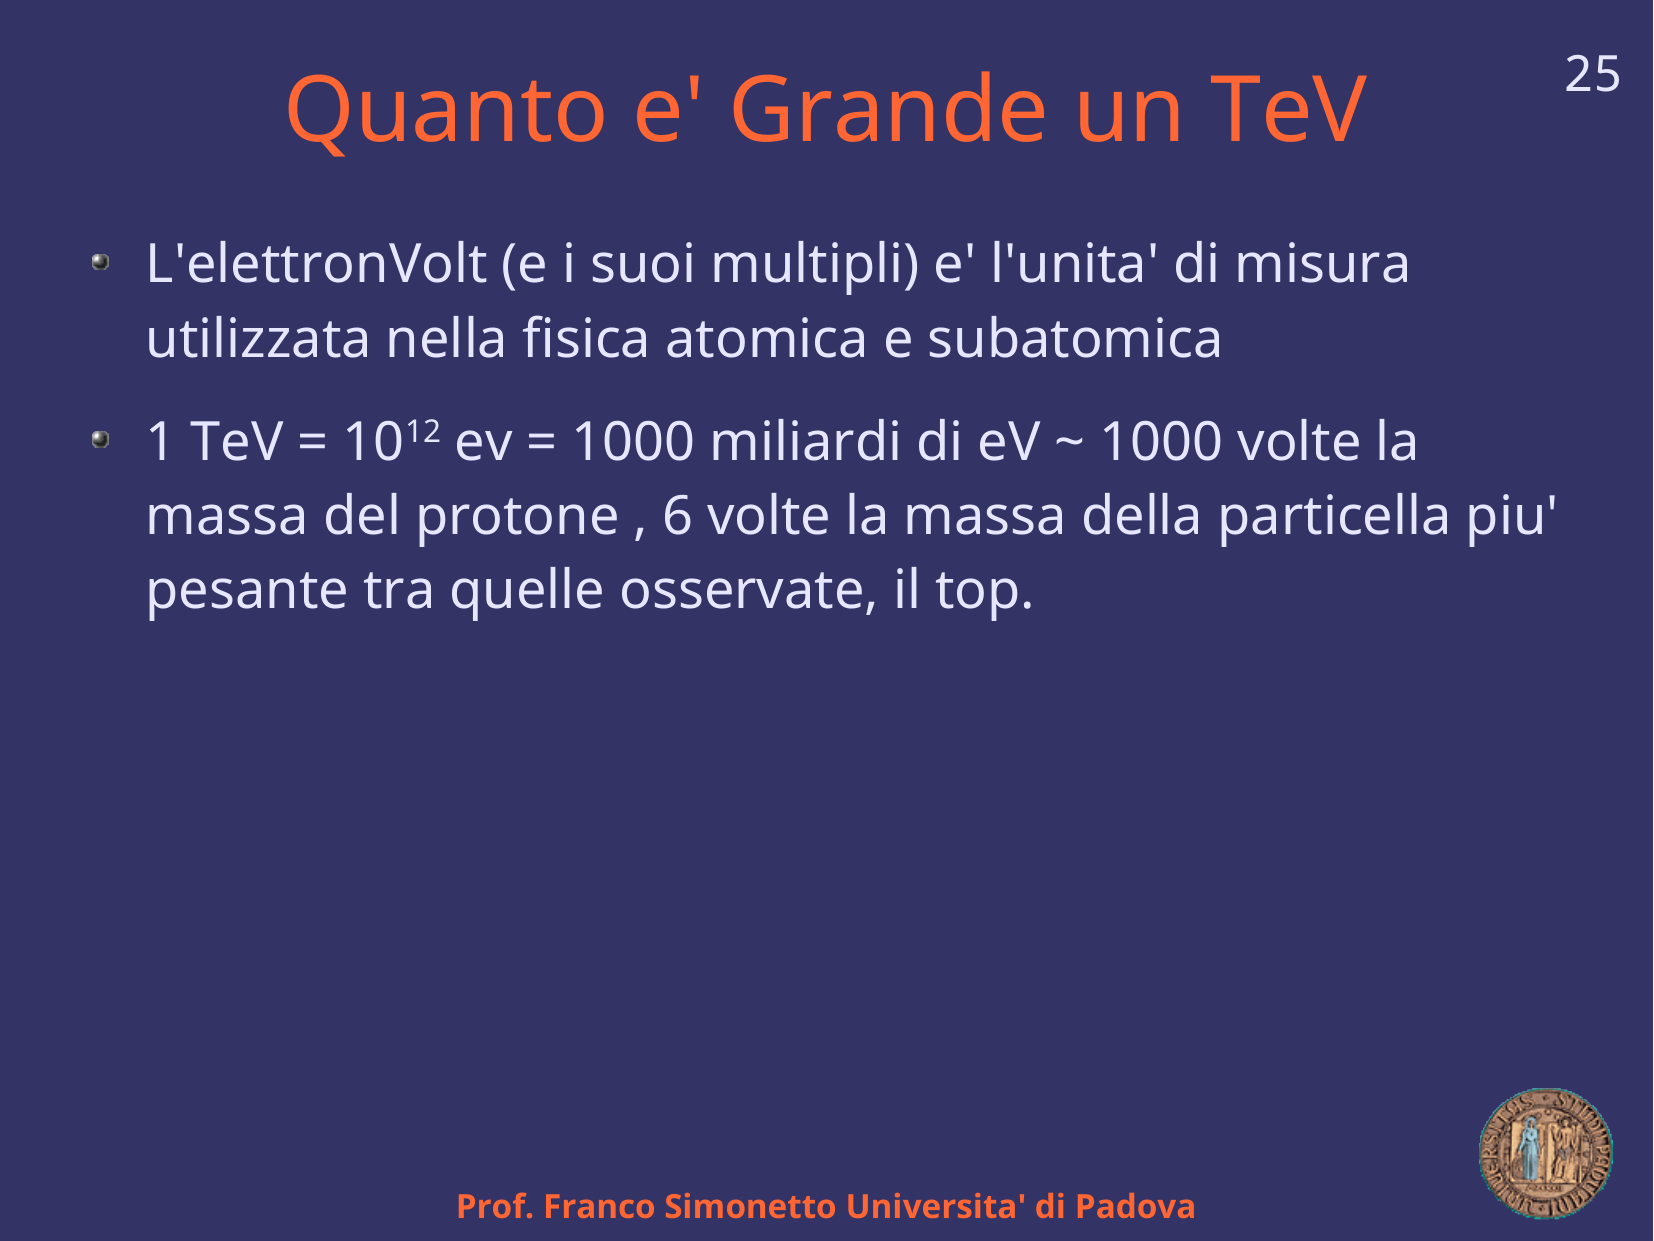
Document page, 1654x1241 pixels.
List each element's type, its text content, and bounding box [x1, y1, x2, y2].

picture [1479, 1087, 1613, 1221]
title Quanto e' Grande un TeV [82, 55, 1571, 156]
list L'elettronVolt (e i suoi multipli) e' l'unita' di misura utilizzata nella fisica atomica e subatomica 1 TeV = 1012 ev = 1000 miliardi di eV ~ 1000 volte la massa del protone , 6 volte la massa della particella piu' pesante tra quelle osservate, il top. [75, 225, 1563, 1119]
